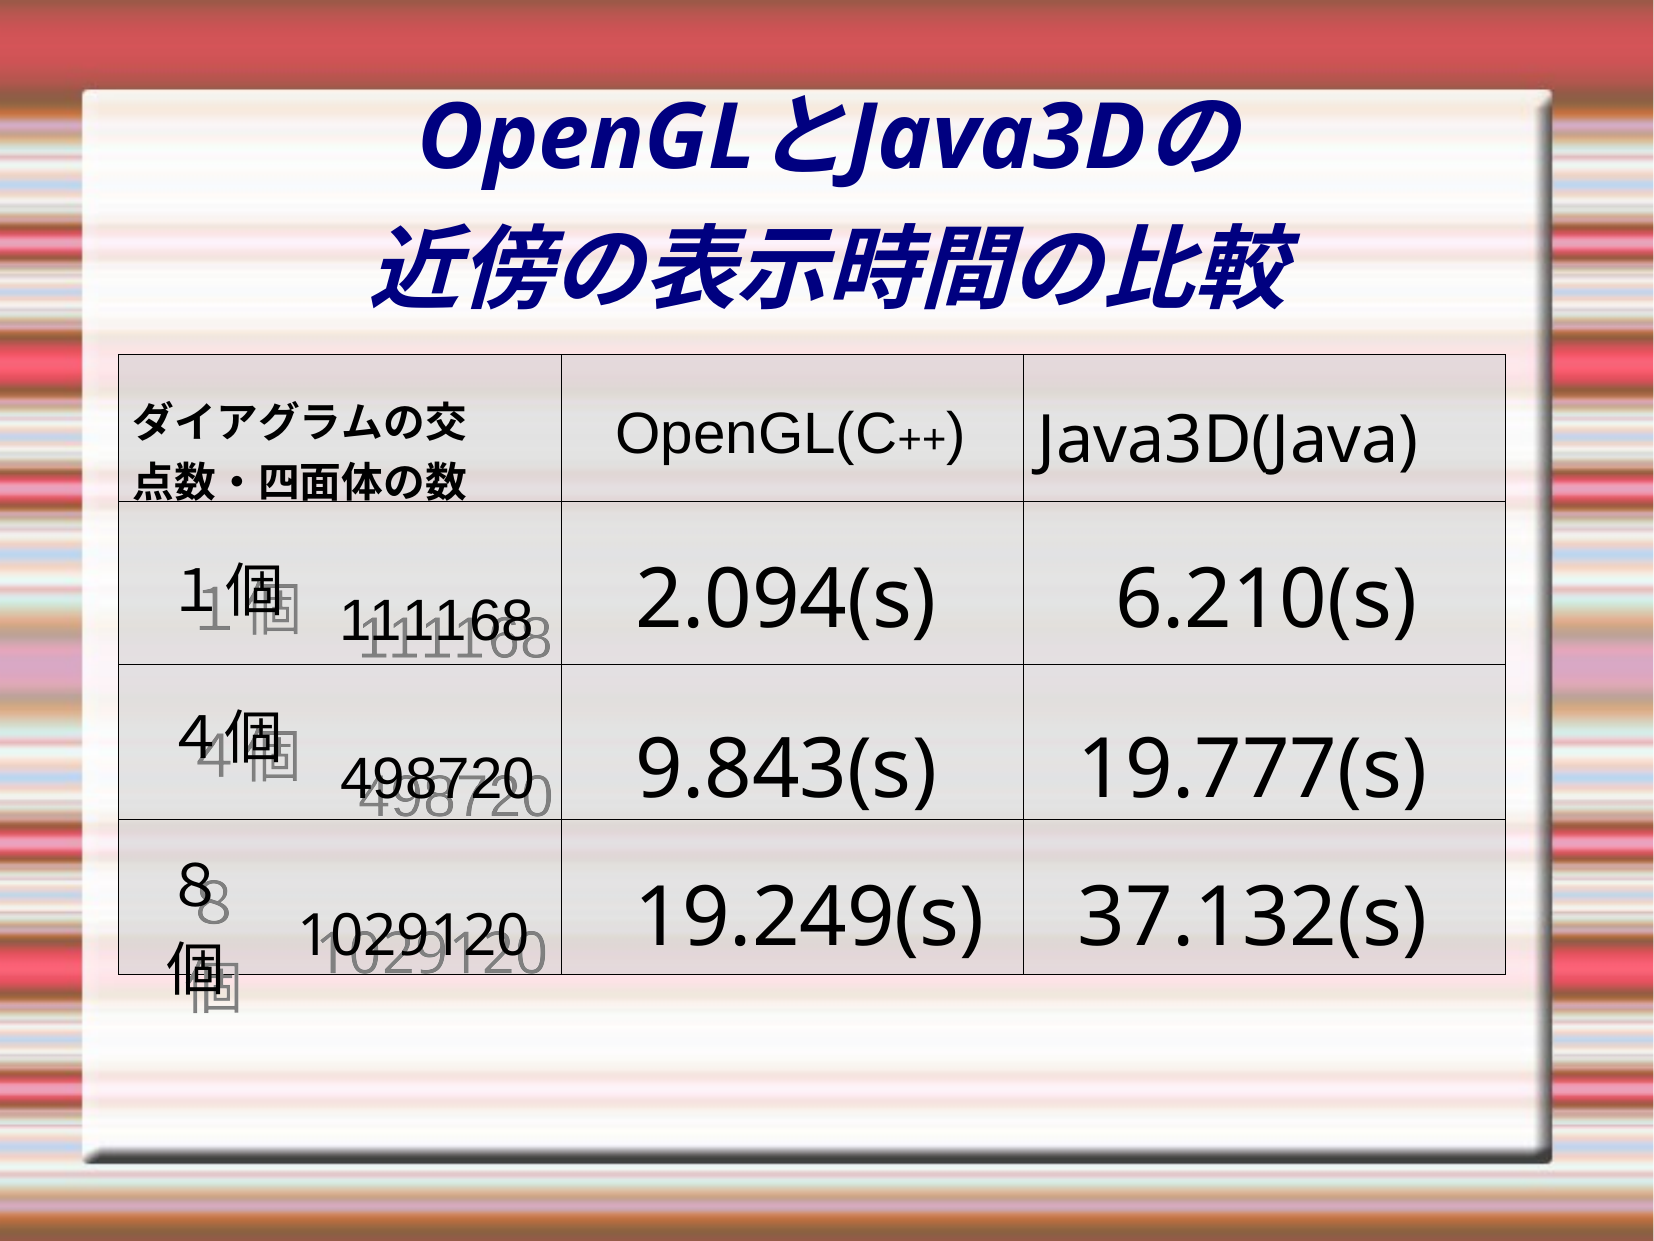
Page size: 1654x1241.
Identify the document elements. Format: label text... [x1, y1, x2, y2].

text_box [196, 494, 211, 501]
text_box ４個 [151, 683, 325, 768]
text_box ダイアグラムの交点数・四面体の数 [118, 381, 502, 487]
title OpenGLとJava3Dの 近傍の表示時間の比較 [121, 91, 1534, 299]
text_box 37.132(s) [1062, 848, 1515, 975]
text_box [562, 665, 1023, 819]
text_box [562, 502, 1023, 664]
text_box 19.777(s) [1062, 701, 1536, 827]
text_box [267, 768, 292, 774]
text_box [118, 820, 561, 975]
text_box [1024, 665, 1506, 819]
text_box [352, 487, 434, 501]
text_box 1029120 [265, 885, 562, 966]
text_box [118, 502, 561, 664]
text_box 111168 [324, 580, 621, 680]
text_box [447, 494, 462, 501]
text_box [562, 820, 1023, 975]
text_box [118, 354, 561, 501]
text_box OpenGL(C++) [600, 393, 994, 519]
text_box 498720 [295, 738, 581, 818]
text_box [208, 487, 303, 501]
text_box 19.249(s) [620, 848, 1034, 975]
text_box [430, 497, 446, 501]
text_box 9.843(s) [620, 701, 1013, 827]
text_box [179, 497, 195, 501]
text_box [220, 967, 234, 975]
text_box [266, 487, 291, 492]
text_box ８個 [151, 831, 296, 911]
text_box [442, 487, 452, 495]
text_box 2.094(s) [620, 531, 1013, 658]
text_box [1024, 820, 1506, 975]
text_box [190, 948, 216, 975]
text_box Java3D(Java) [1024, 502, 1506, 510]
text_box [203, 911, 223, 920]
text_box Java3D(Java) [1024, 383, 1506, 501]
text_box 6.210(s) [1100, 531, 1493, 658]
picture [0, 0, 1654, 1241]
text_box １個 [152, 536, 475, 617]
text_box [1024, 354, 1506, 383]
text_box [1024, 510, 1506, 664]
text_box [118, 665, 561, 819]
text_box [268, 617, 293, 627]
text_box [118, 487, 183, 501]
text_box [191, 487, 201, 495]
text_box [337, 487, 347, 501]
text_box [562, 354, 1023, 501]
